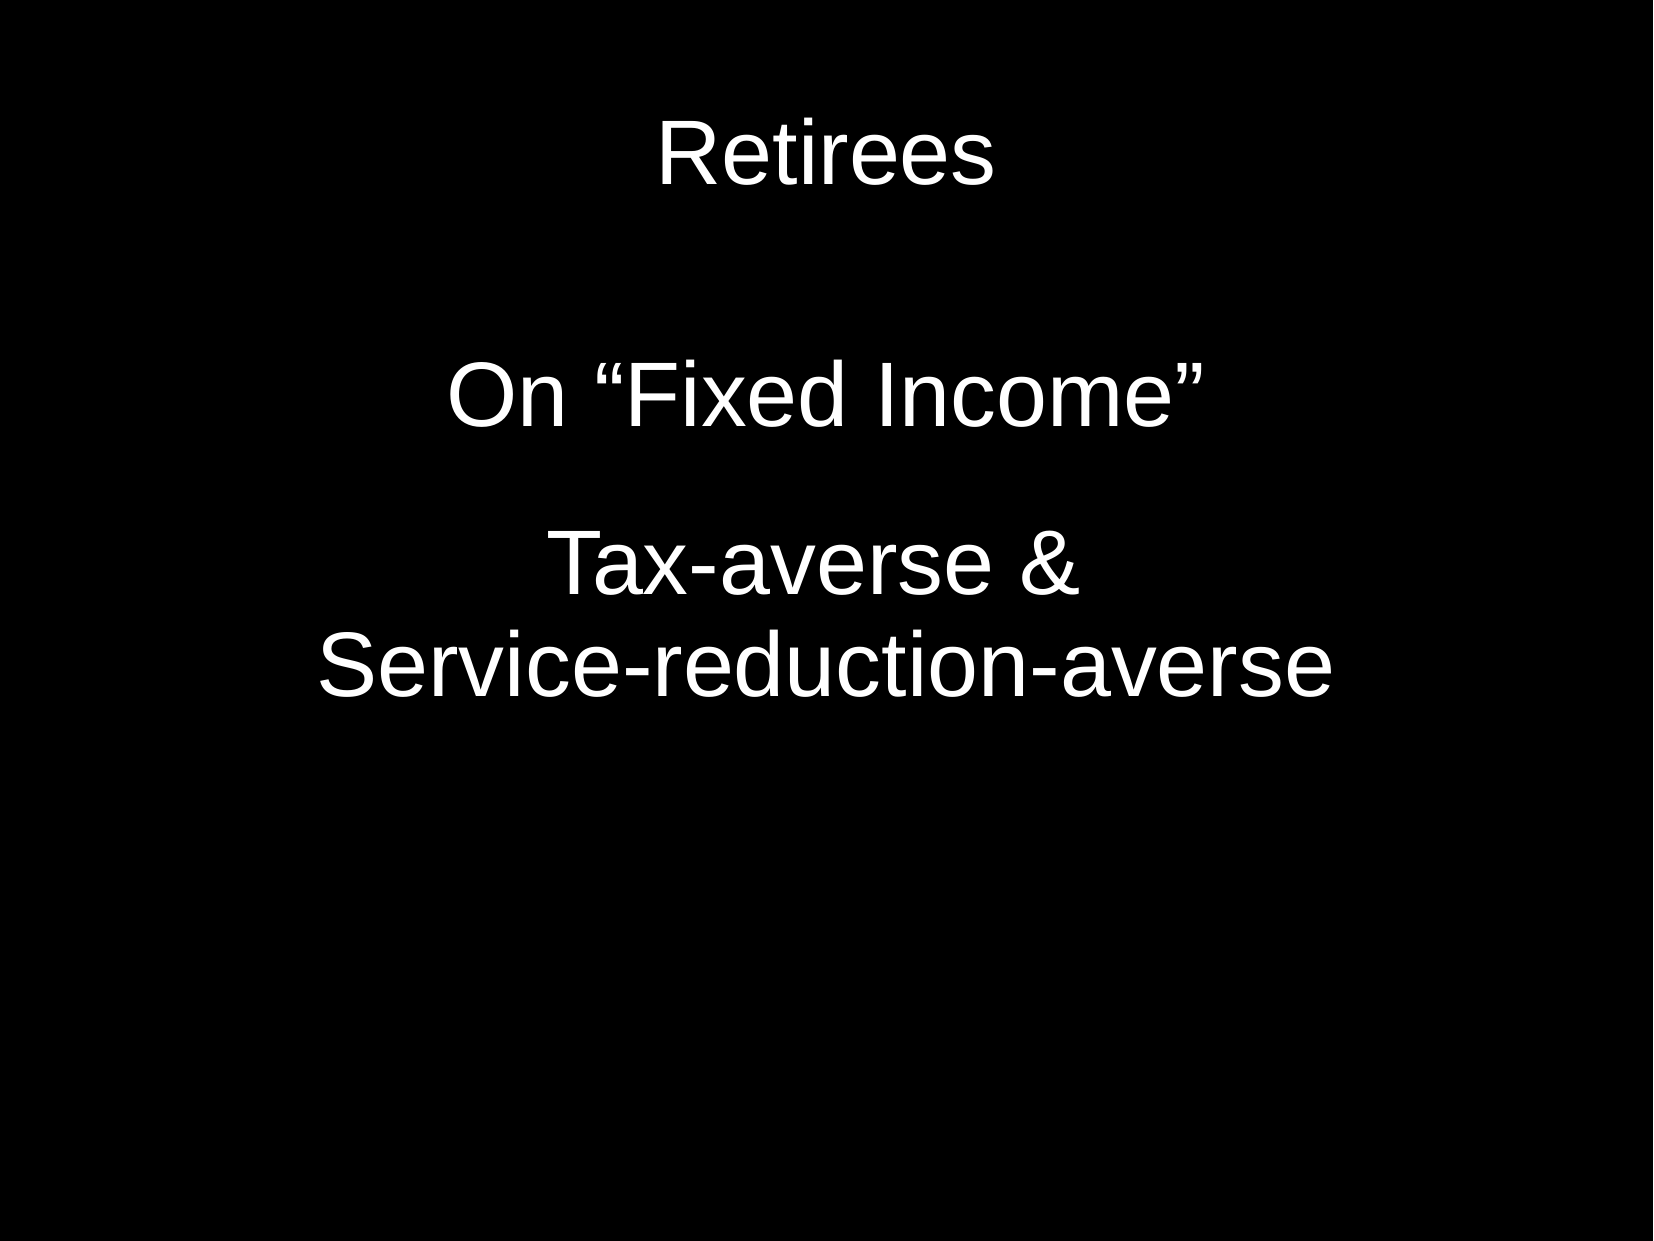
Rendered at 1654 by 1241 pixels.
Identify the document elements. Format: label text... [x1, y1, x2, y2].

title Retirees [82, 49, 1571, 257]
title On “Fixed Income” [82, 291, 1571, 499]
title Tax-averse & Service-reduction-averse [82, 510, 1571, 718]
